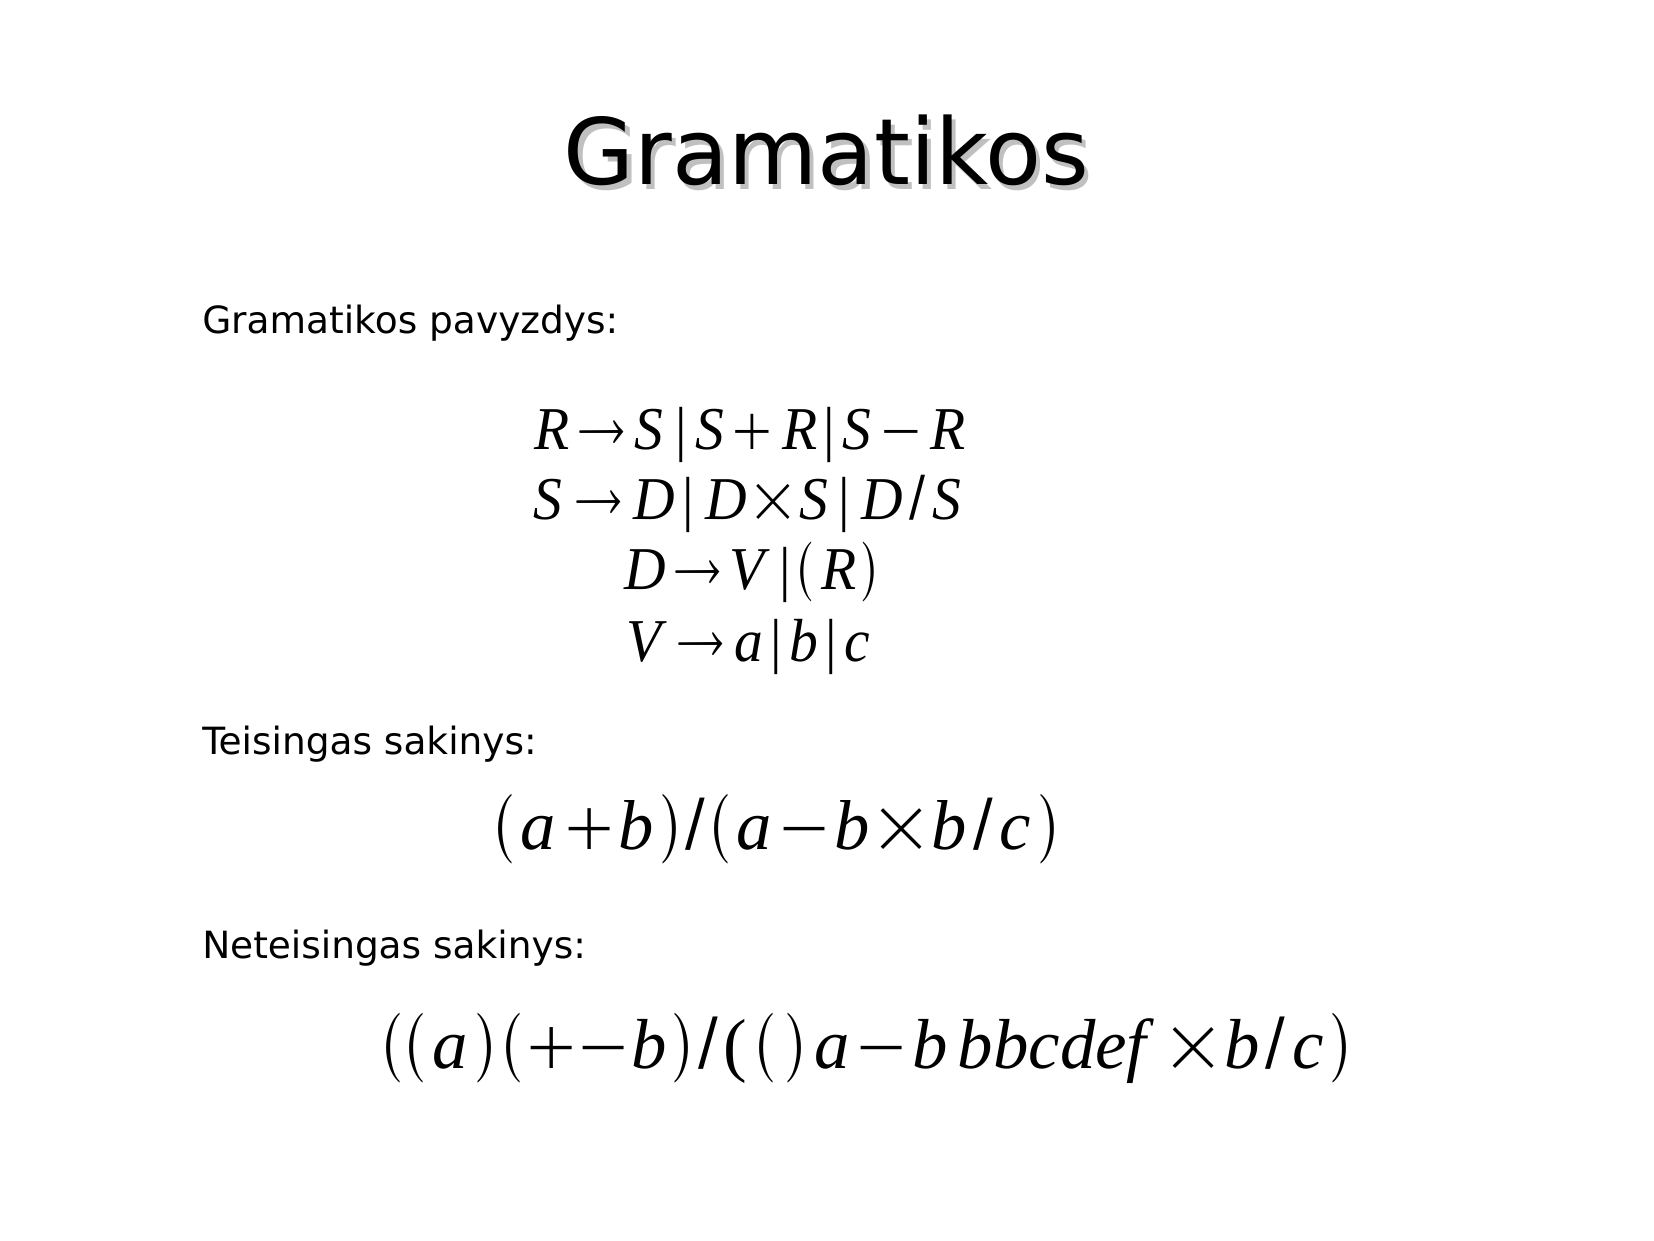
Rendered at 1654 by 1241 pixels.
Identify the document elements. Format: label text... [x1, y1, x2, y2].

text_box Gramatikos pavyzdys: [187, 291, 634, 350]
text_box Teisingas sakinys: [187, 712, 553, 771]
title Gramatikos [82, 56, 1571, 250]
chart [487, 787, 1066, 869]
text_box Neteisingas sakinys: [187, 916, 602, 976]
chart [375, 1006, 1359, 1088]
chart [525, 394, 971, 676]
